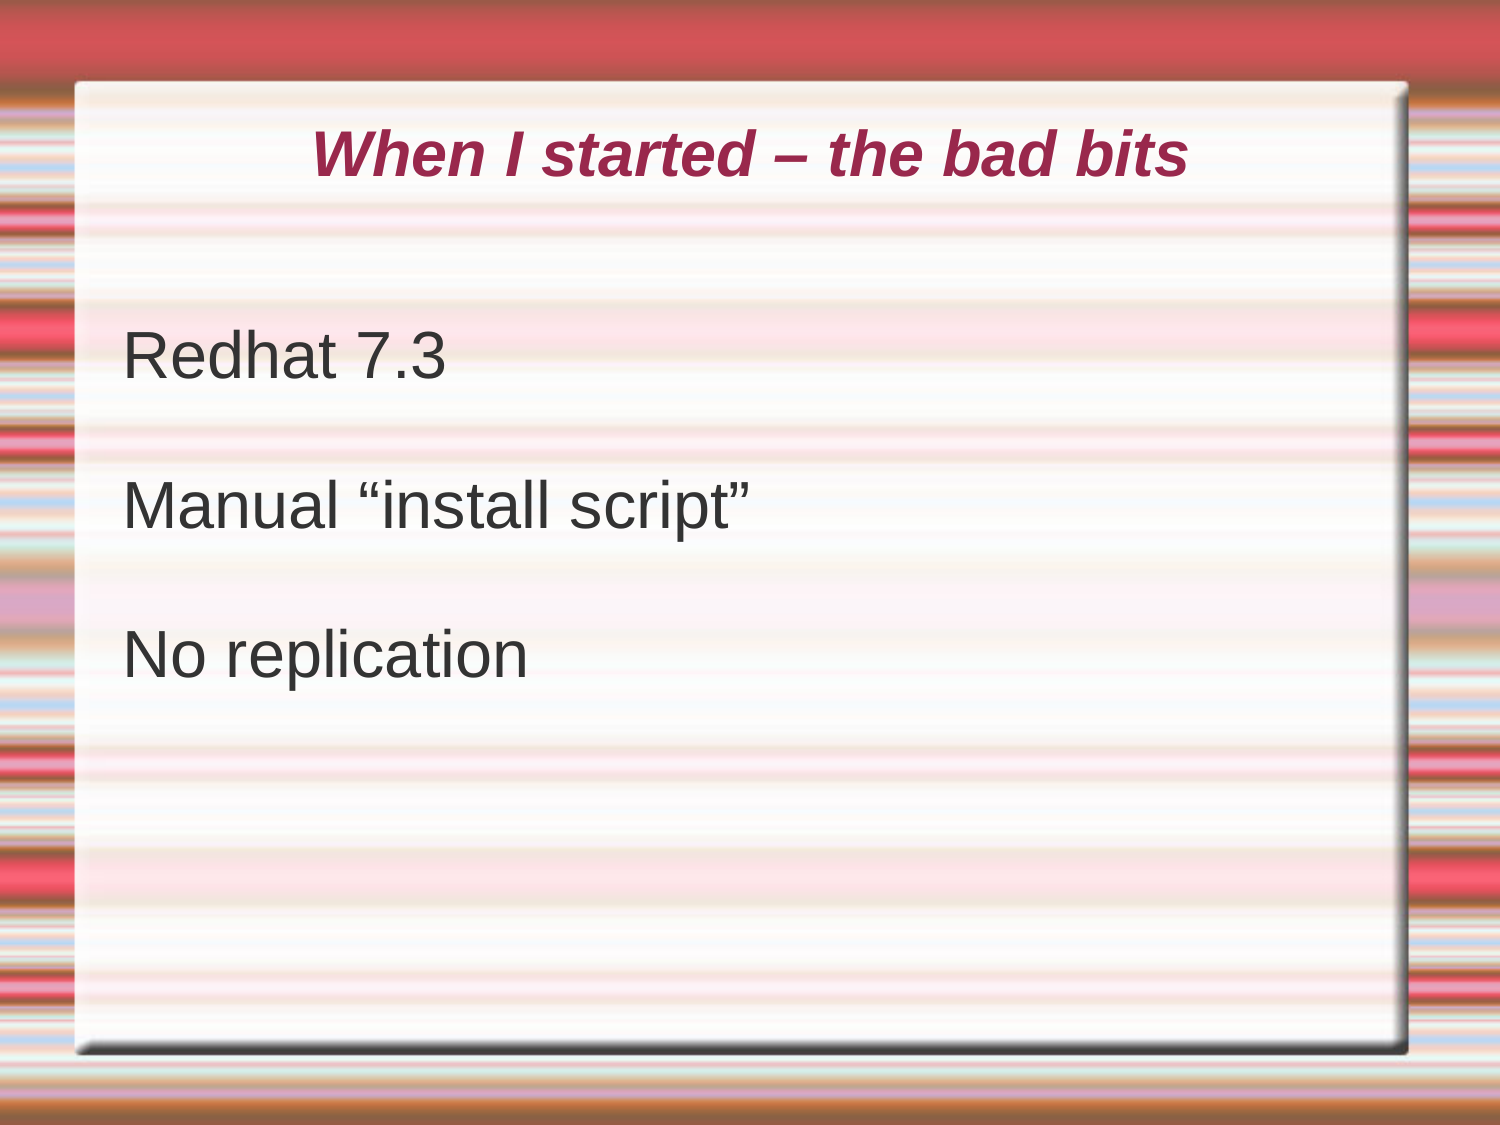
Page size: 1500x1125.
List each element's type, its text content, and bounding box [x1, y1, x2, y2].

picture [0, 0, 1500, 1125]
list Redhat 7.3 Manual “install script” No replication [122, 318, 1376, 1046]
title When I started – the bad bits [110, 104, 1392, 292]
